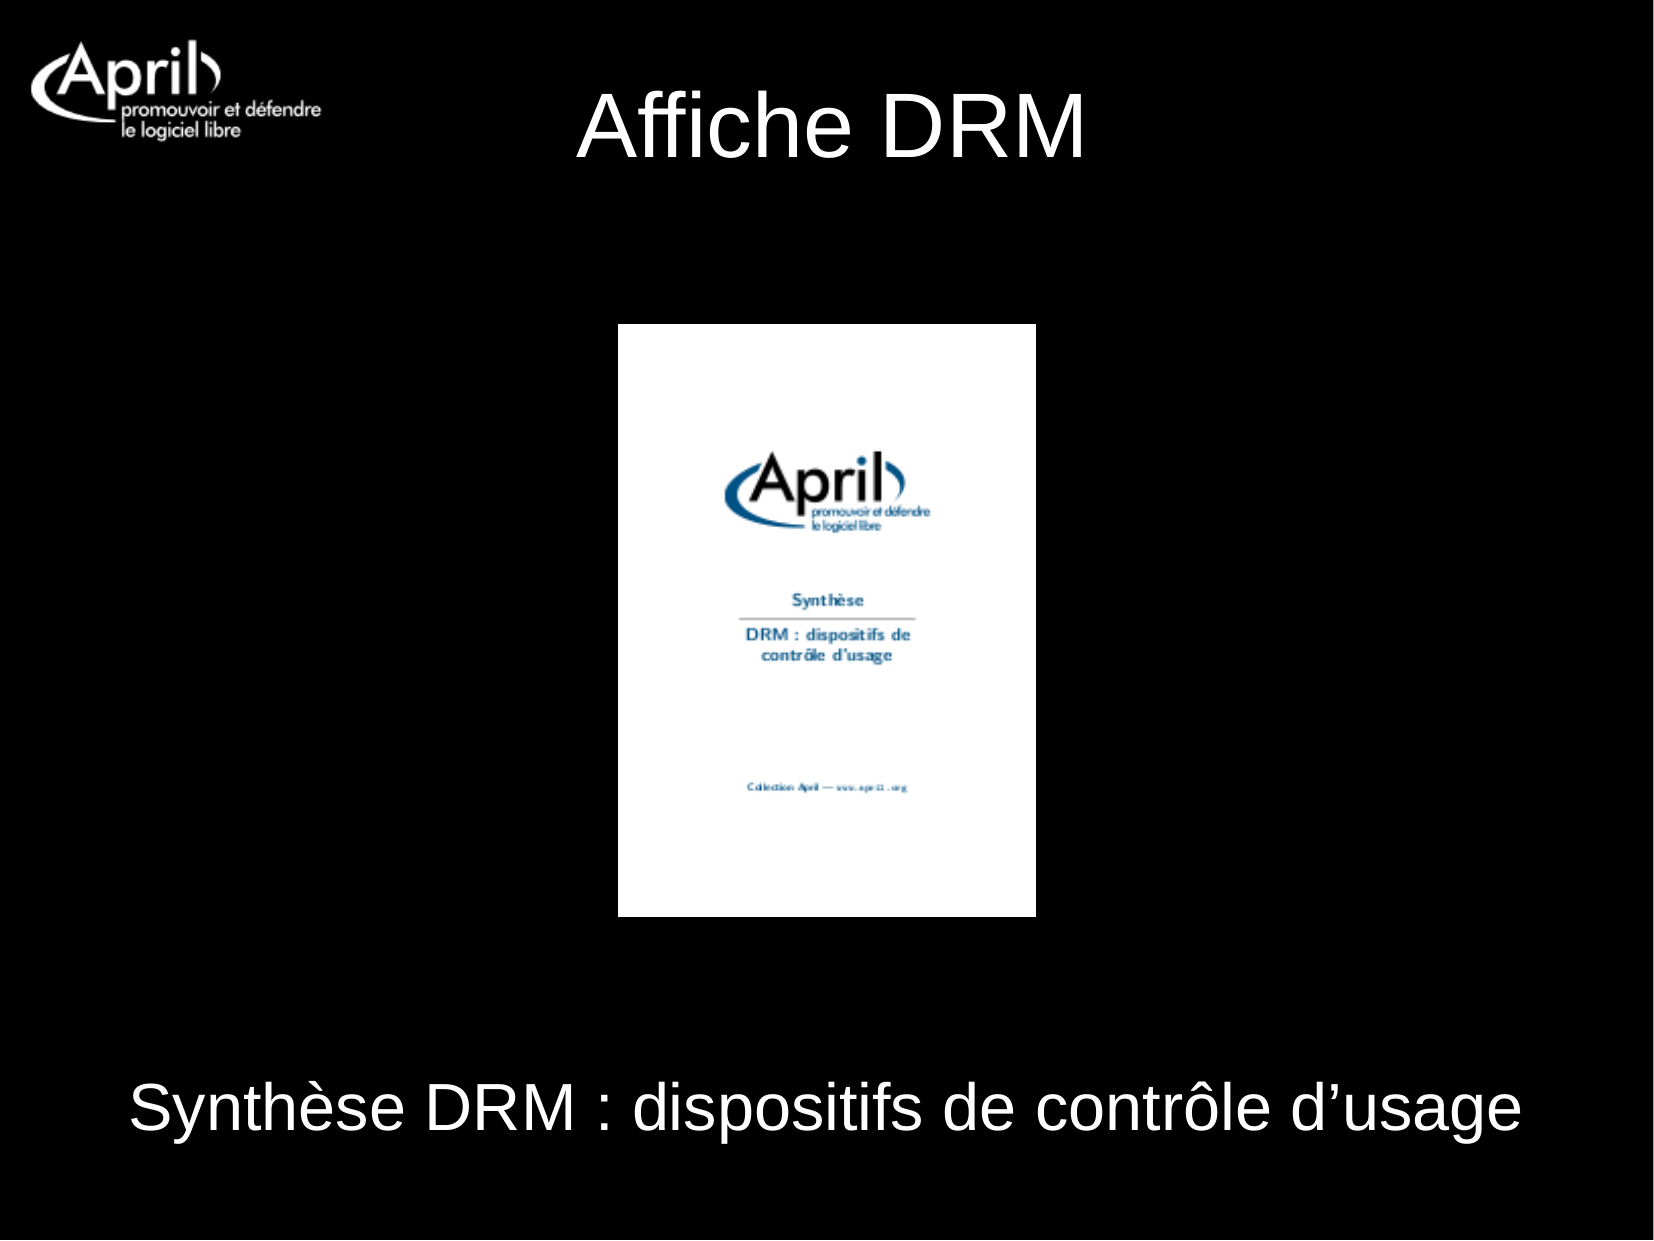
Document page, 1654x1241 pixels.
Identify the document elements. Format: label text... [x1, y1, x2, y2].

title Affiche DRM [88, 44, 1577, 207]
picture [618, 324, 1036, 917]
picture [27, 34, 325, 148]
subtitle Synthèse DRM : dispositifs de contrôle d’usage [82, 1003, 1571, 1211]
